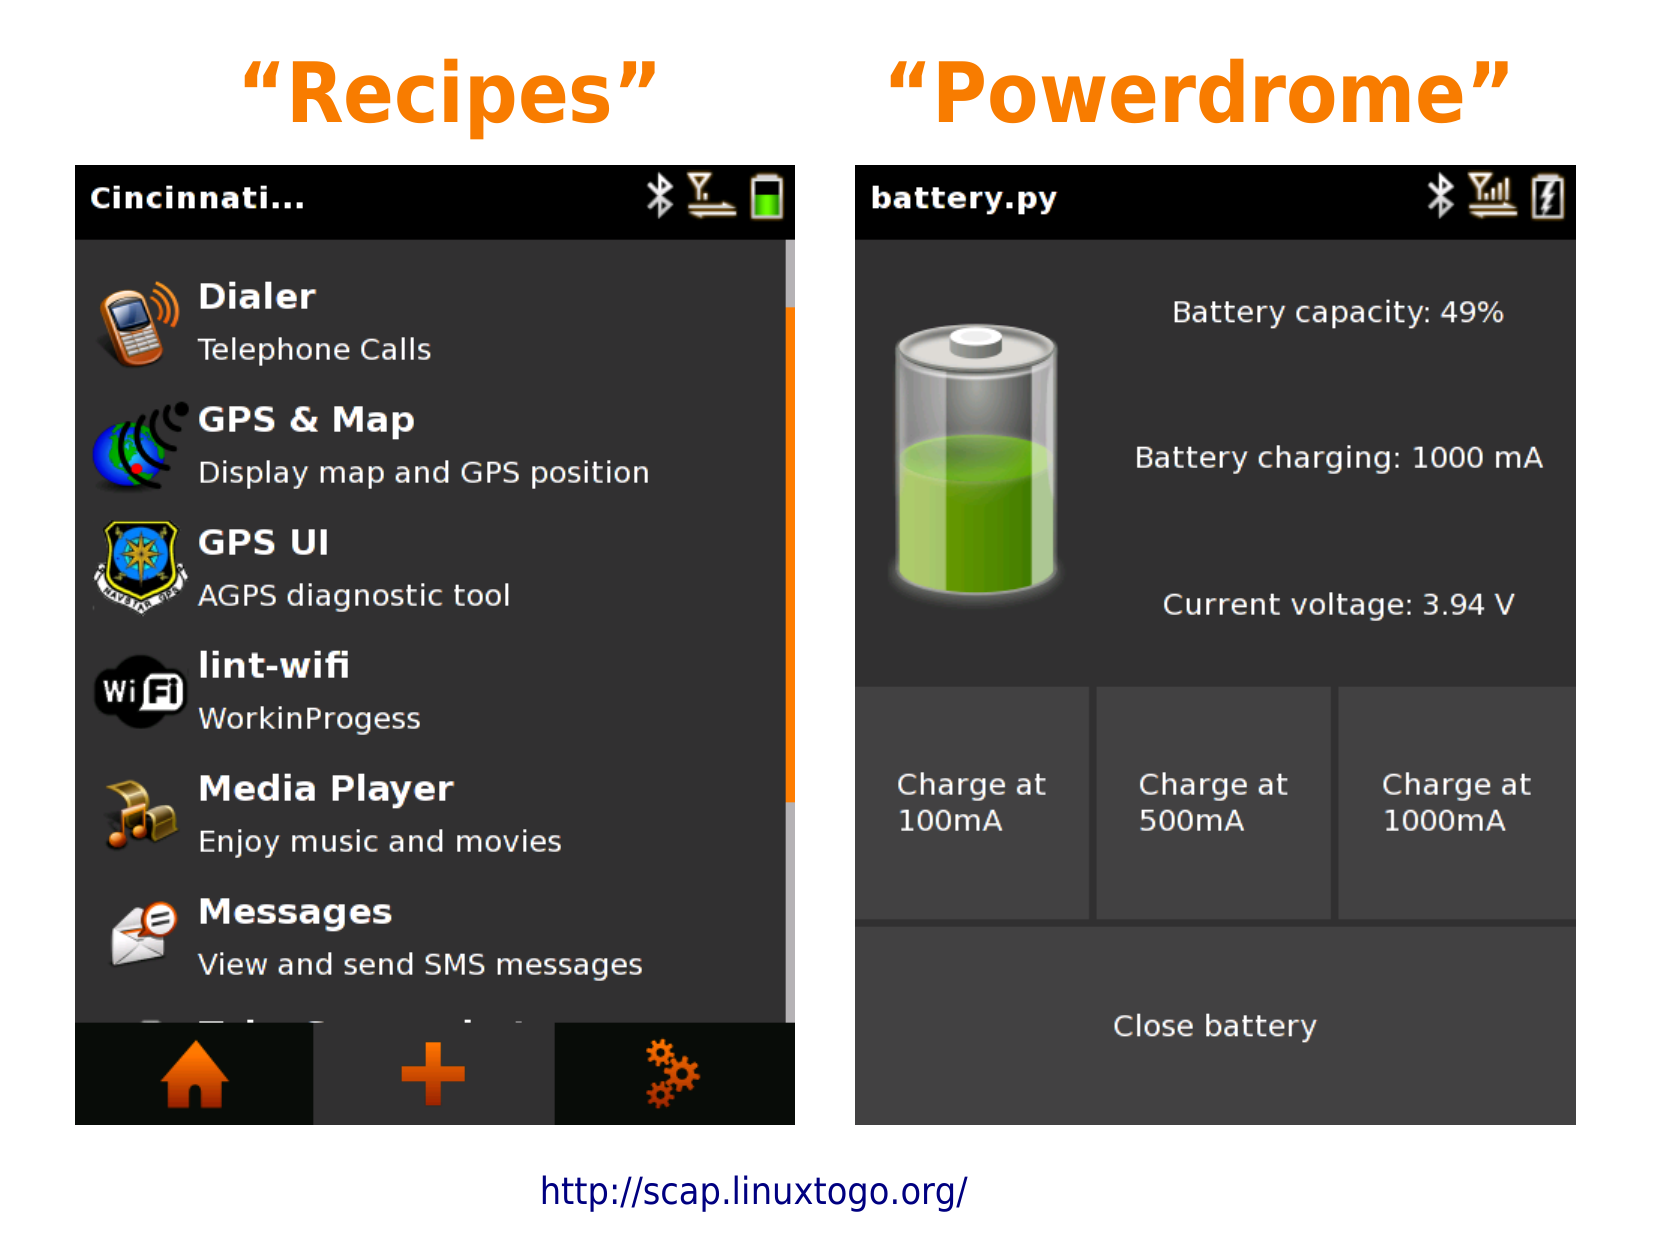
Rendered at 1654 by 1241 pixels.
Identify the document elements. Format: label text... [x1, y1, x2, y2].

picture [75, 165, 795, 1126]
picture [855, 165, 1576, 1126]
text_box “Recipes” [37, 37, 863, 151]
text_box “Powerdrome” [863, 37, 1613, 151]
text_box http://scap.linuxtogo.org/ [525, 1162, 1126, 1221]
